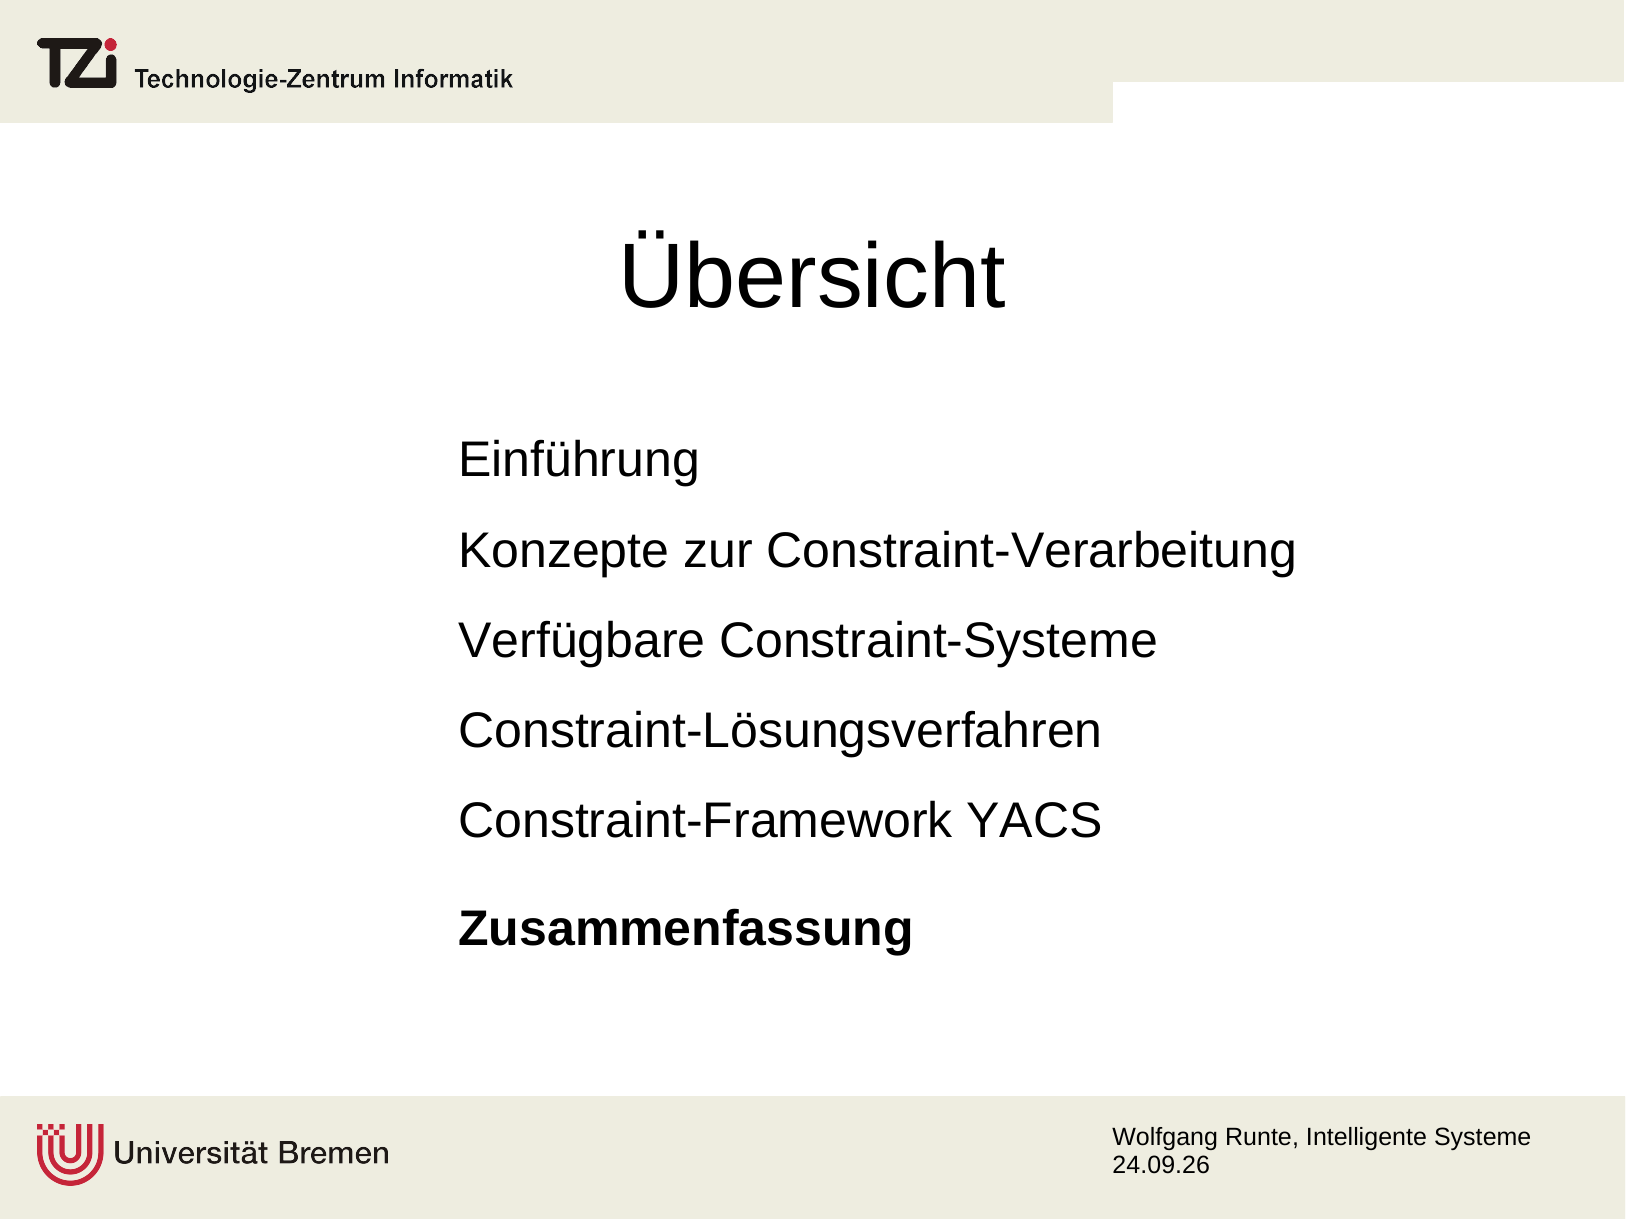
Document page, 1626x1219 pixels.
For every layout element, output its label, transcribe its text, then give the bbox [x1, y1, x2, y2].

title Übersicht [112, 162, 1513, 393]
picture [37, 1124, 388, 1186]
list Einführung Konzepte zur Constraint-Verarbeitung Verfügbare Constraint-Systeme Constraint-Lösungsverfahren Constraint-Framework YACS Zusammenfassung [458, 433, 1442, 959]
picture [37, 38, 513, 93]
